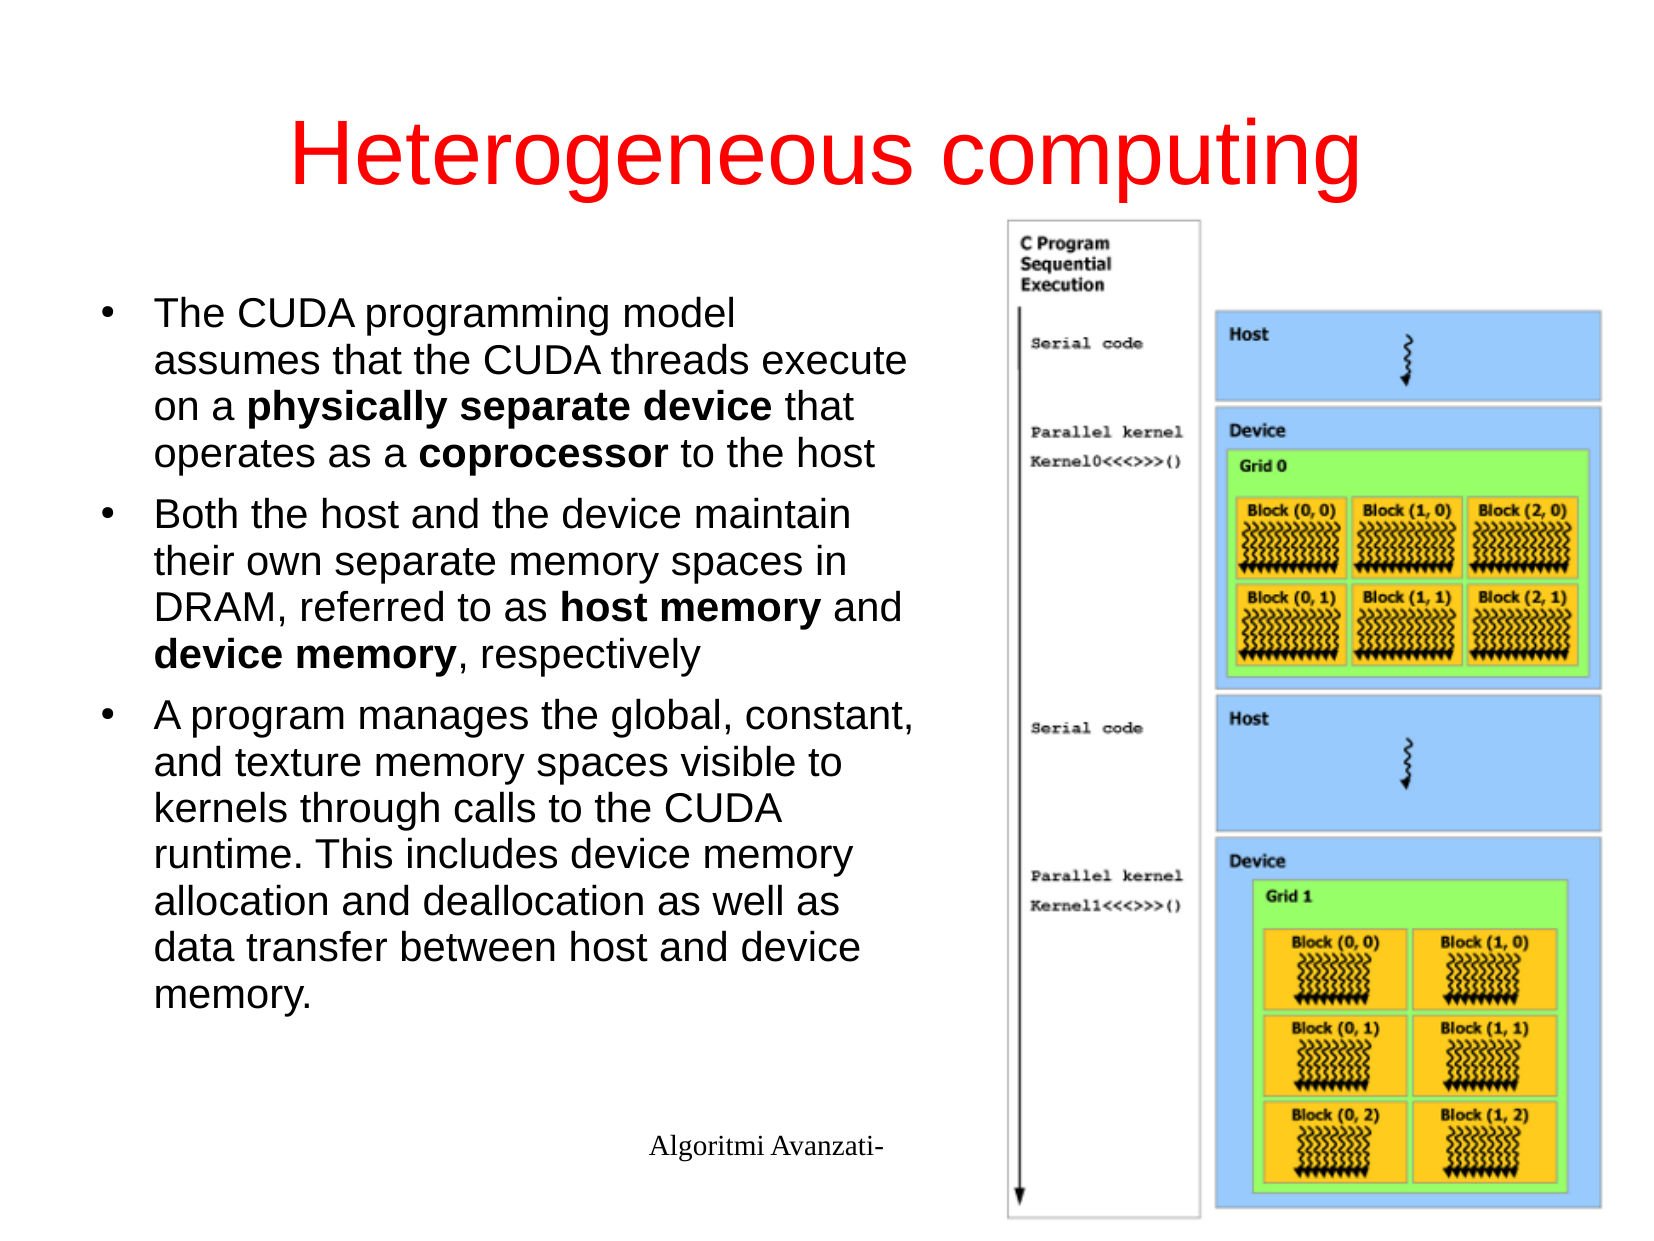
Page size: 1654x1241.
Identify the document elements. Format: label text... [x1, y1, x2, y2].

list The CUDA programming model assumes that the CUDA threads execute on a physically separate device that operates as a coprocessor to the host Both the host and the device maintain their own separate memory spaces in DRAM, referred to as host memory and device memory, respectively A program manages the global, constant, and texture memory spaces visible to kernels through calls to the CUDA runtime. This includes device memory allocation and deallocation as well as data transfer between host and device memory. [82, 290, 916, 1109]
title Heterogeneous computing [82, 49, 1571, 257]
picture [885, 215, 1620, 1231]
